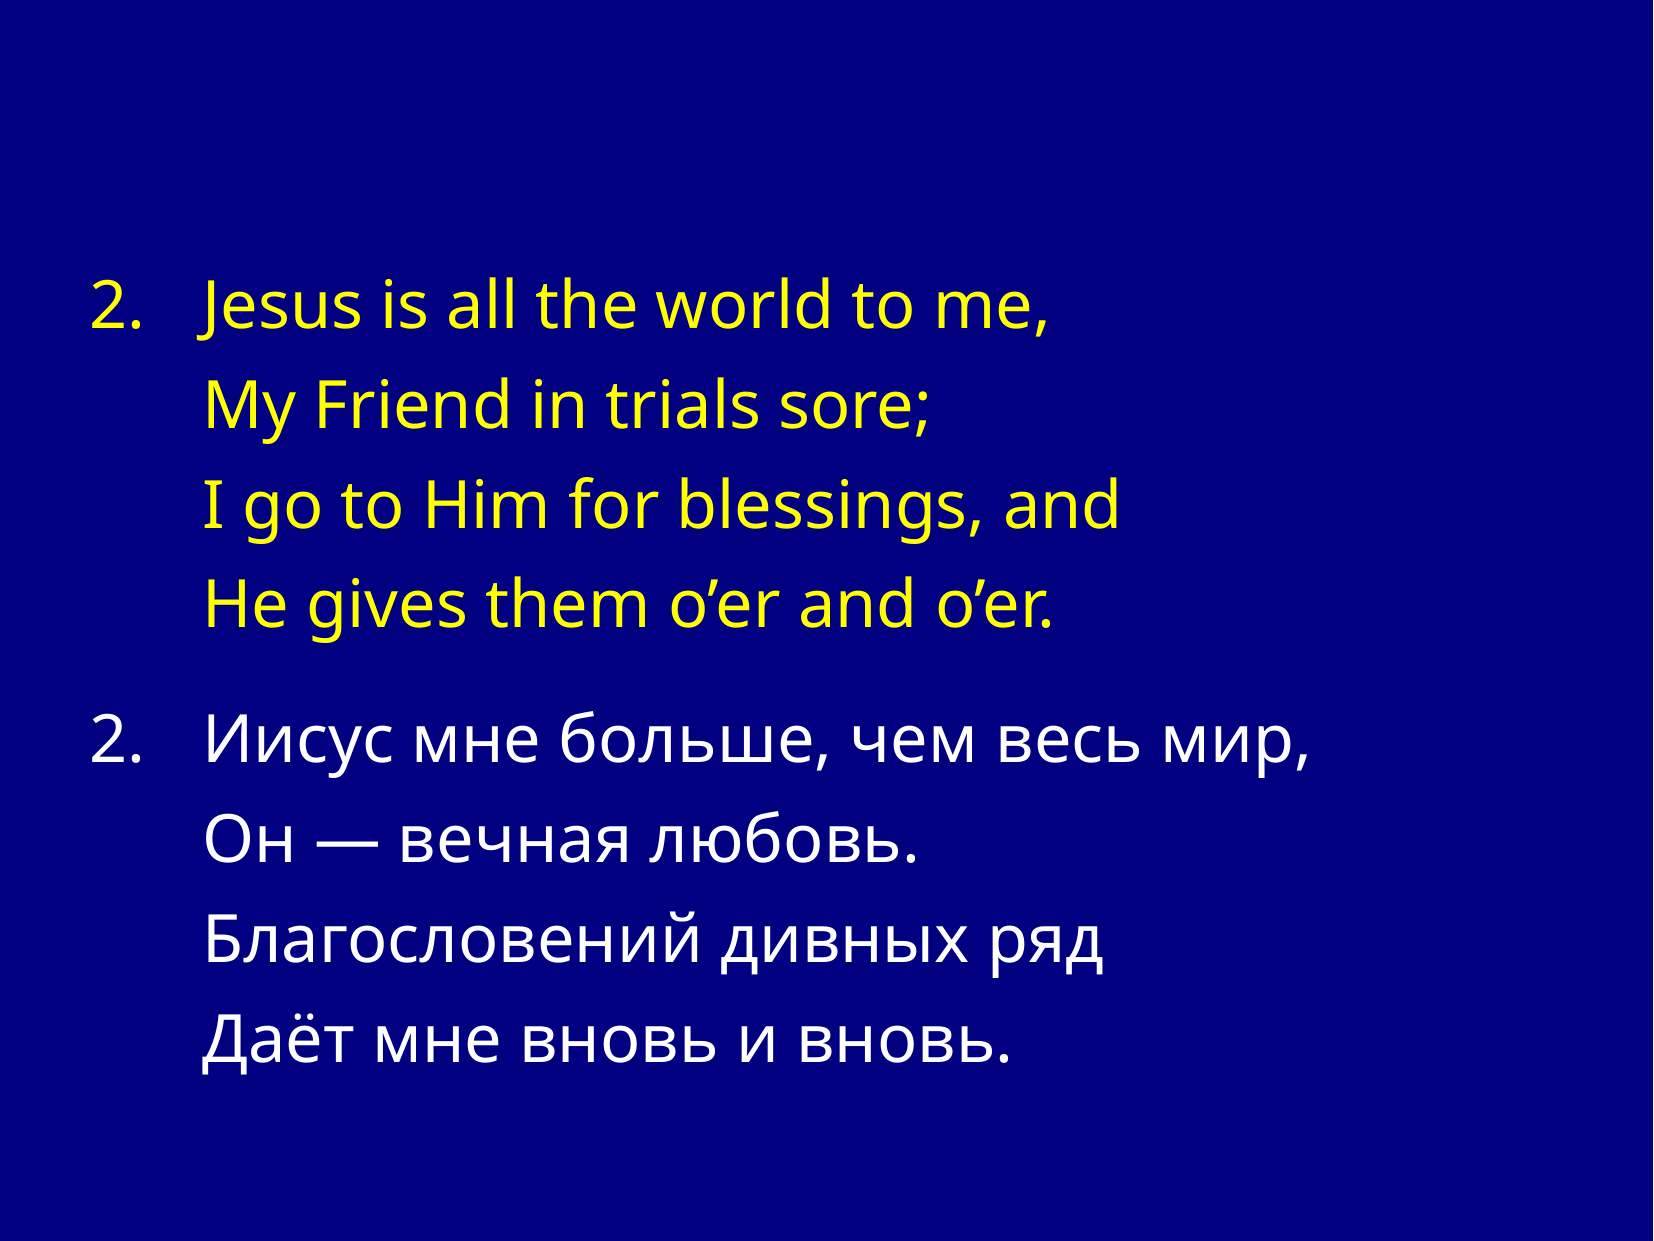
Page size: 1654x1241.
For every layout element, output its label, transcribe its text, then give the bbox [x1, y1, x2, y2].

text_box 2. Jesus is all the world to me, My Friend in trials sore; I go to Him for blessings, and He gives them o’er and o’er. [75, 150, 1576, 638]
text_box 2. Иисус мне больше, чем весь мир, Он — вечная любовь. Благословений дивных ряд Даёт мне вновь и вновь. [75, 675, 1576, 1163]
